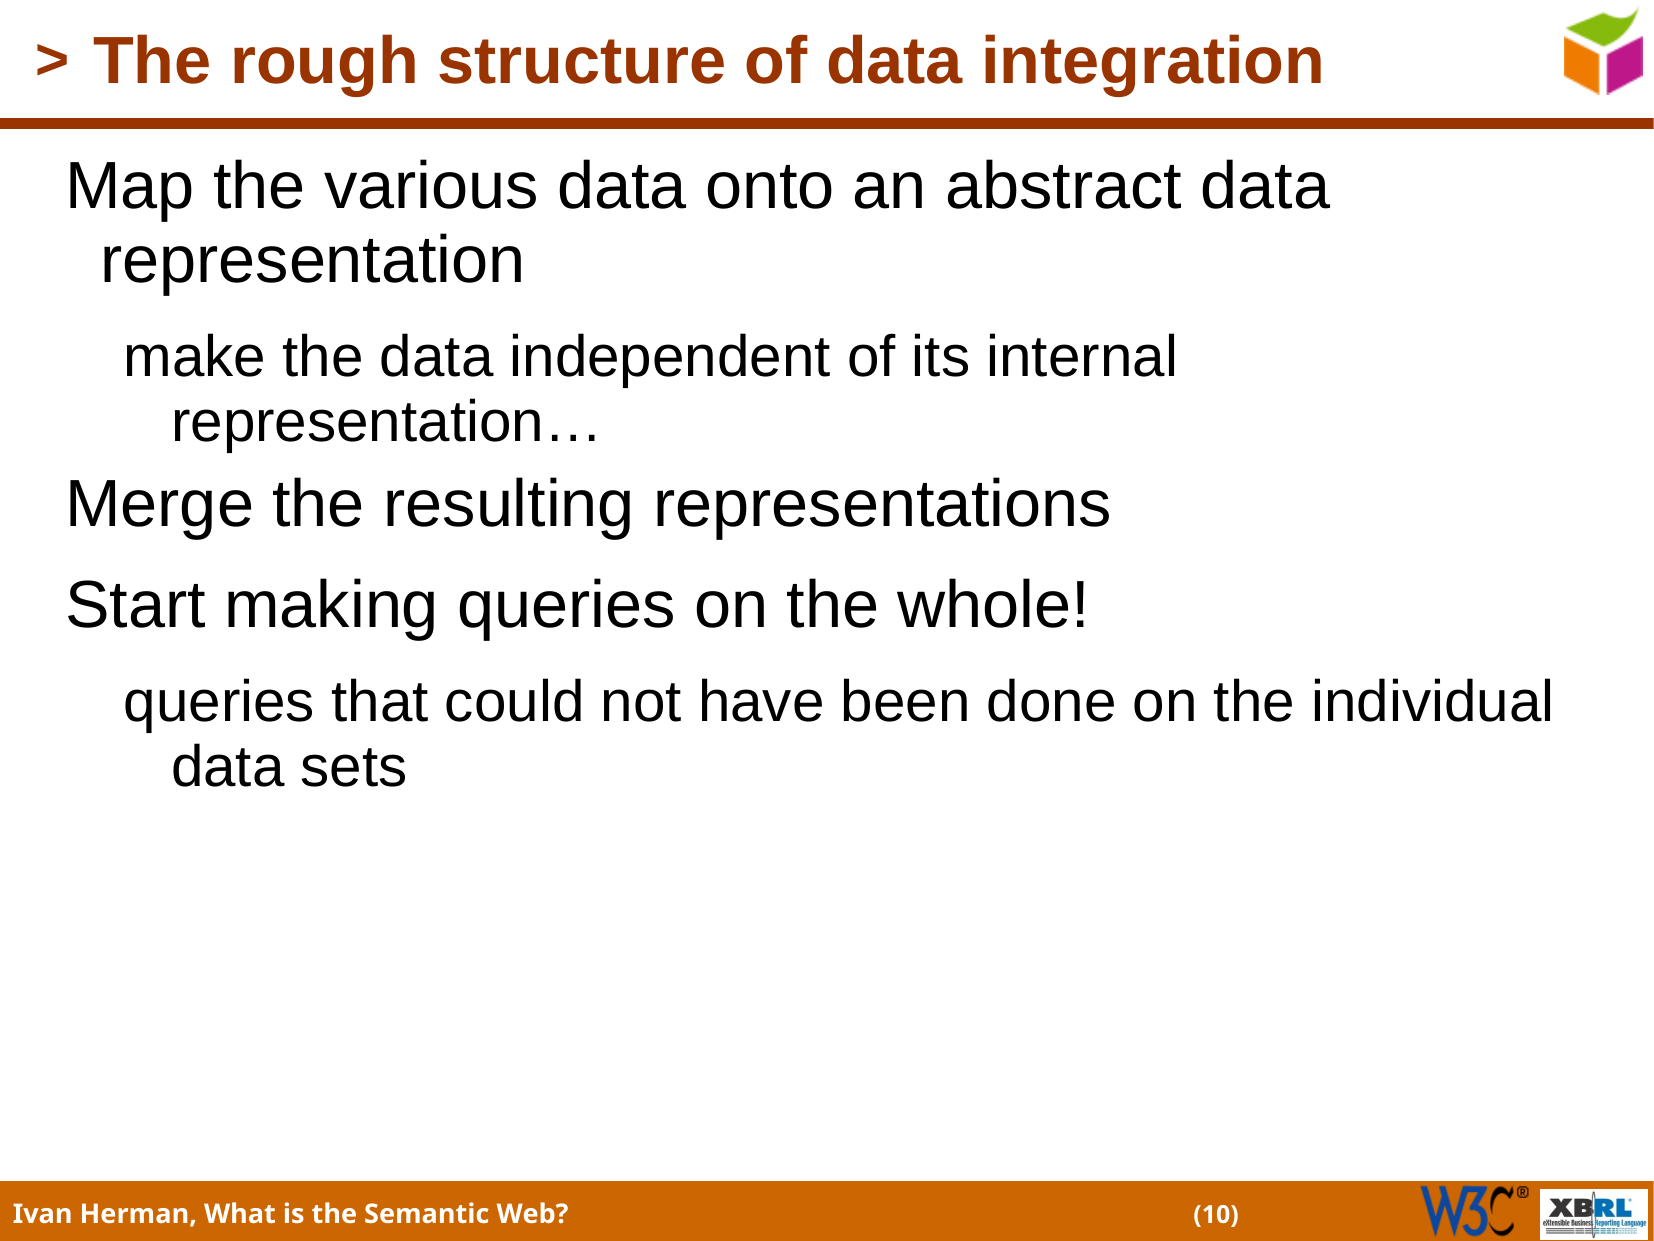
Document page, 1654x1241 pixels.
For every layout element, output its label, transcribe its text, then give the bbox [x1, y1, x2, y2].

picture [1417, 1183, 1533, 1240]
list Map the various data onto an abstract data representation make the data independent of its internal representation… Merge the resulting representations Start making queries on the whole! queries that could not have been done on the individual data sets [29, 147, 1624, 1134]
picture [1540, 1189, 1648, 1240]
picture [1564, 5, 1643, 95]
title The rough structure of data integration [93, 0, 1493, 119]
